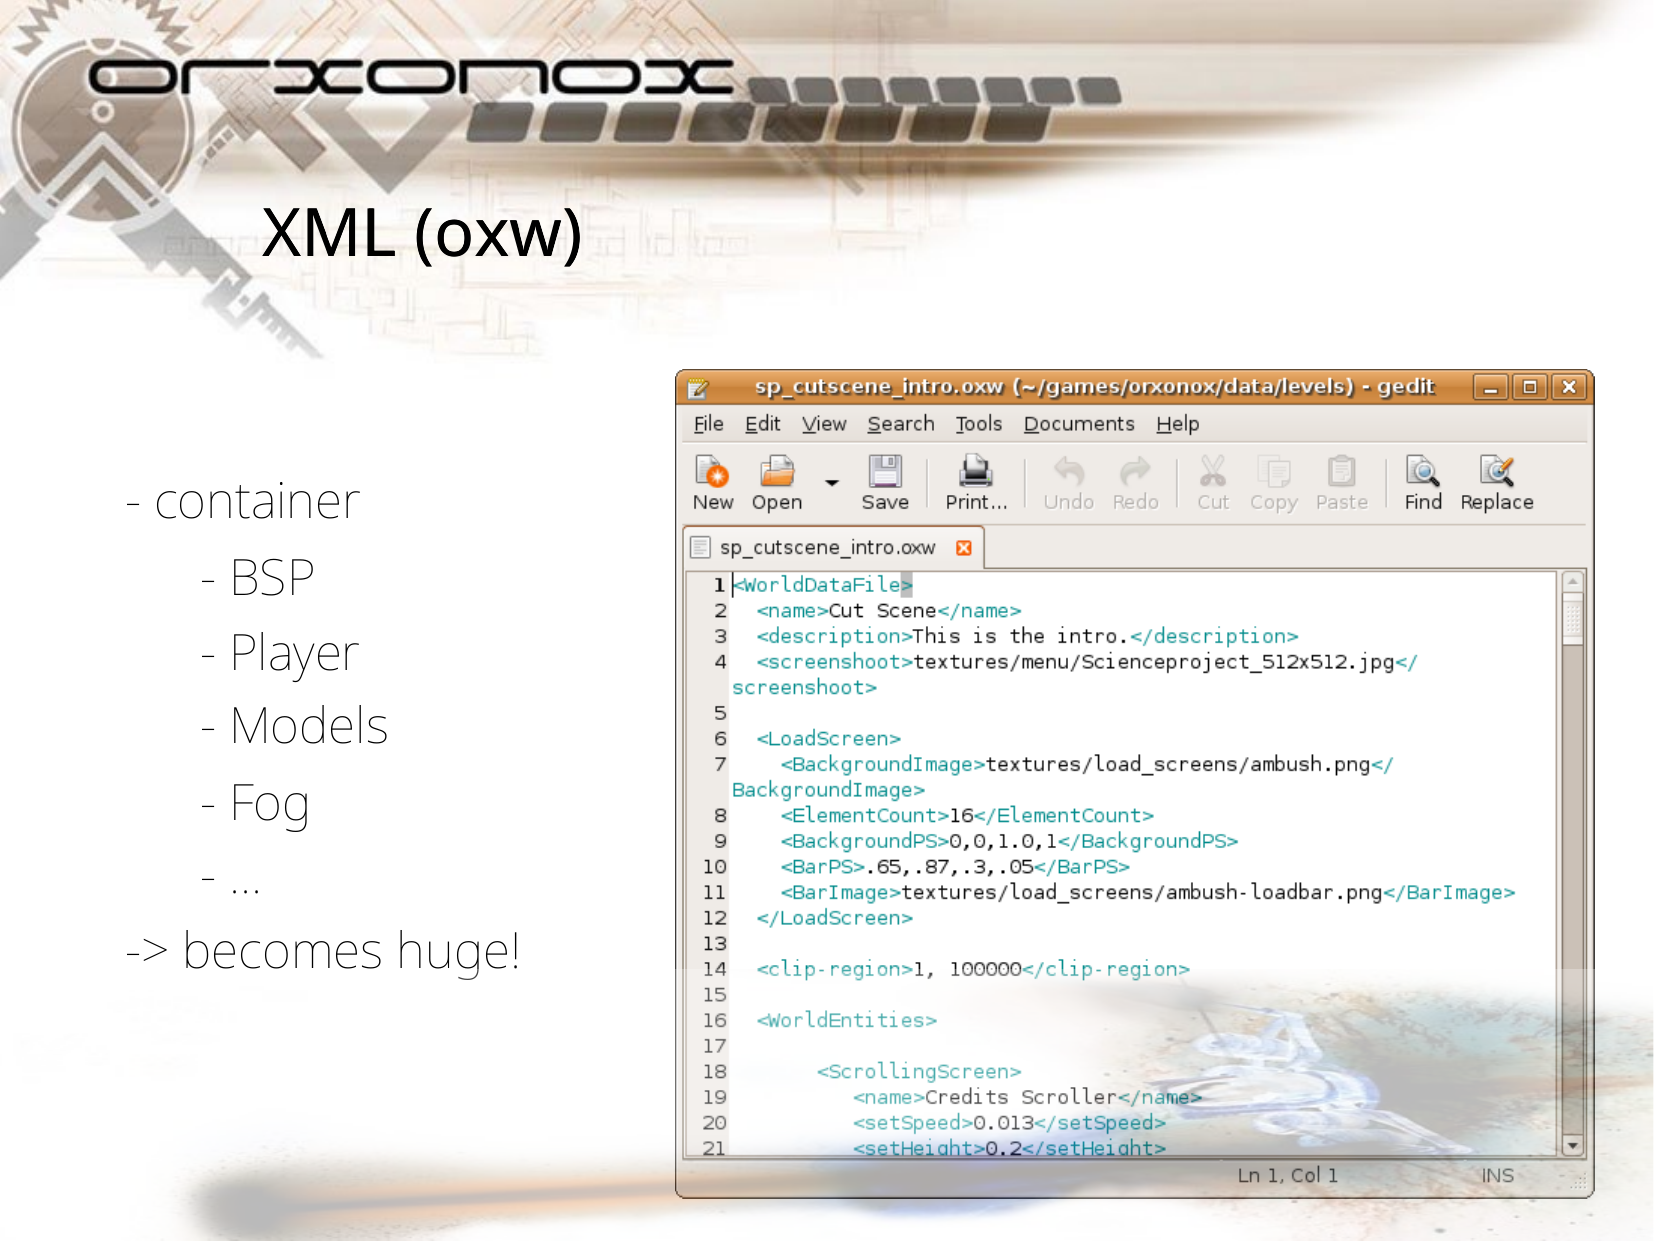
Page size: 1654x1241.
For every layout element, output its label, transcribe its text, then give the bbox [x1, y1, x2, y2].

text_box - ... [75, 832, 675, 906]
text_box - Fog [75, 759, 675, 832]
text_box - BSP [75, 534, 675, 608]
text_box - container [75, 457, 675, 531]
picture [0, 0, 1654, 1241]
text_box - Models [75, 682, 675, 756]
text_box - Player [75, 609, 675, 682]
text_box XML (oxw) [262, 184, 1613, 263]
text_box -> becomes huge! [75, 907, 675, 969]
